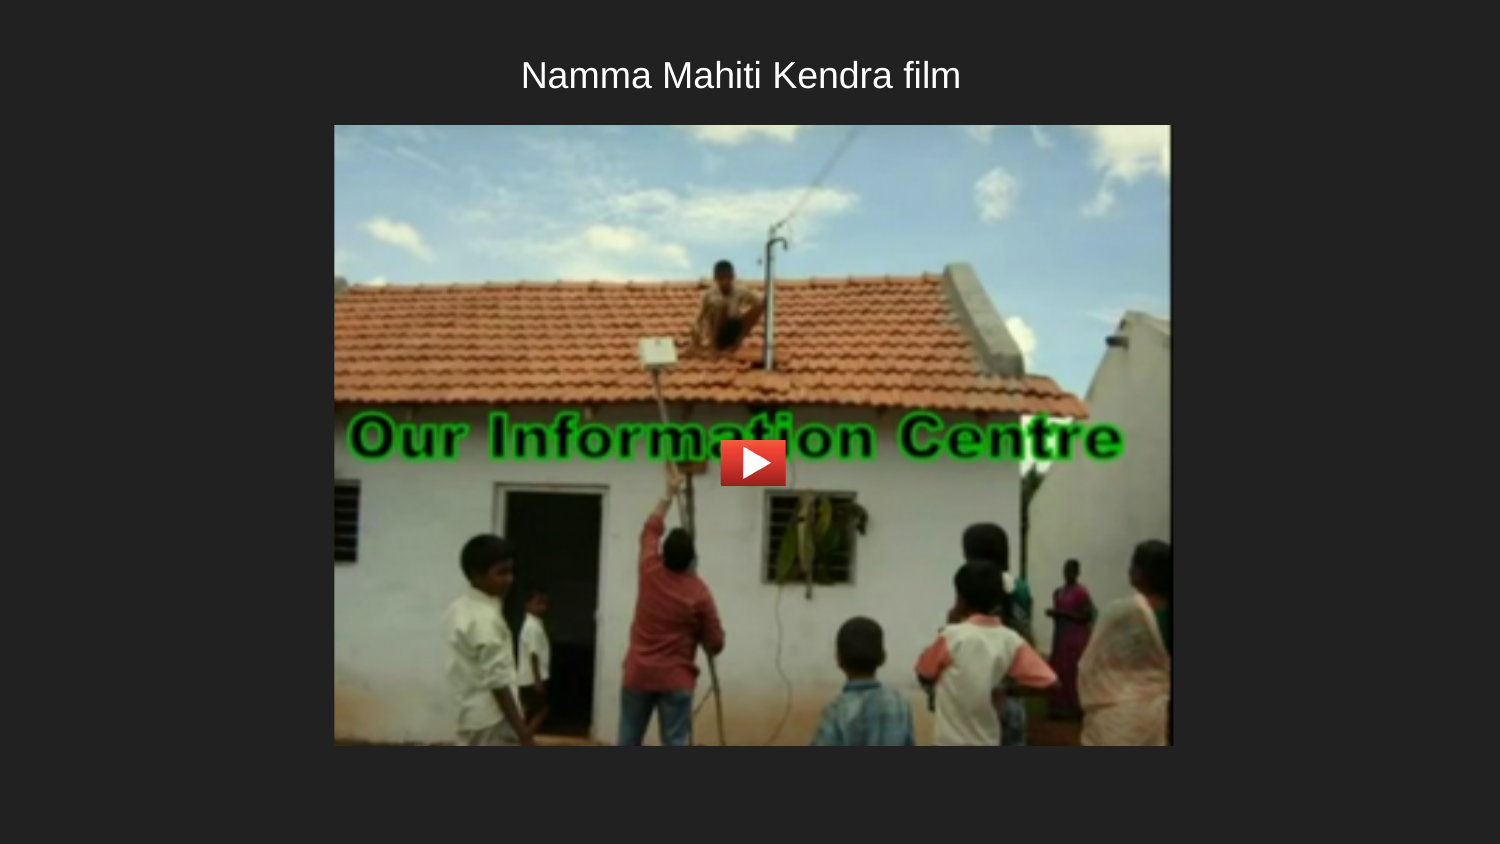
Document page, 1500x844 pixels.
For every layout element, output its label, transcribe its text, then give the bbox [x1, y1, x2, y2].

picture [334, 125, 1174, 746]
text_box Namma Mahiti Kendra film [520, 51, 992, 109]
